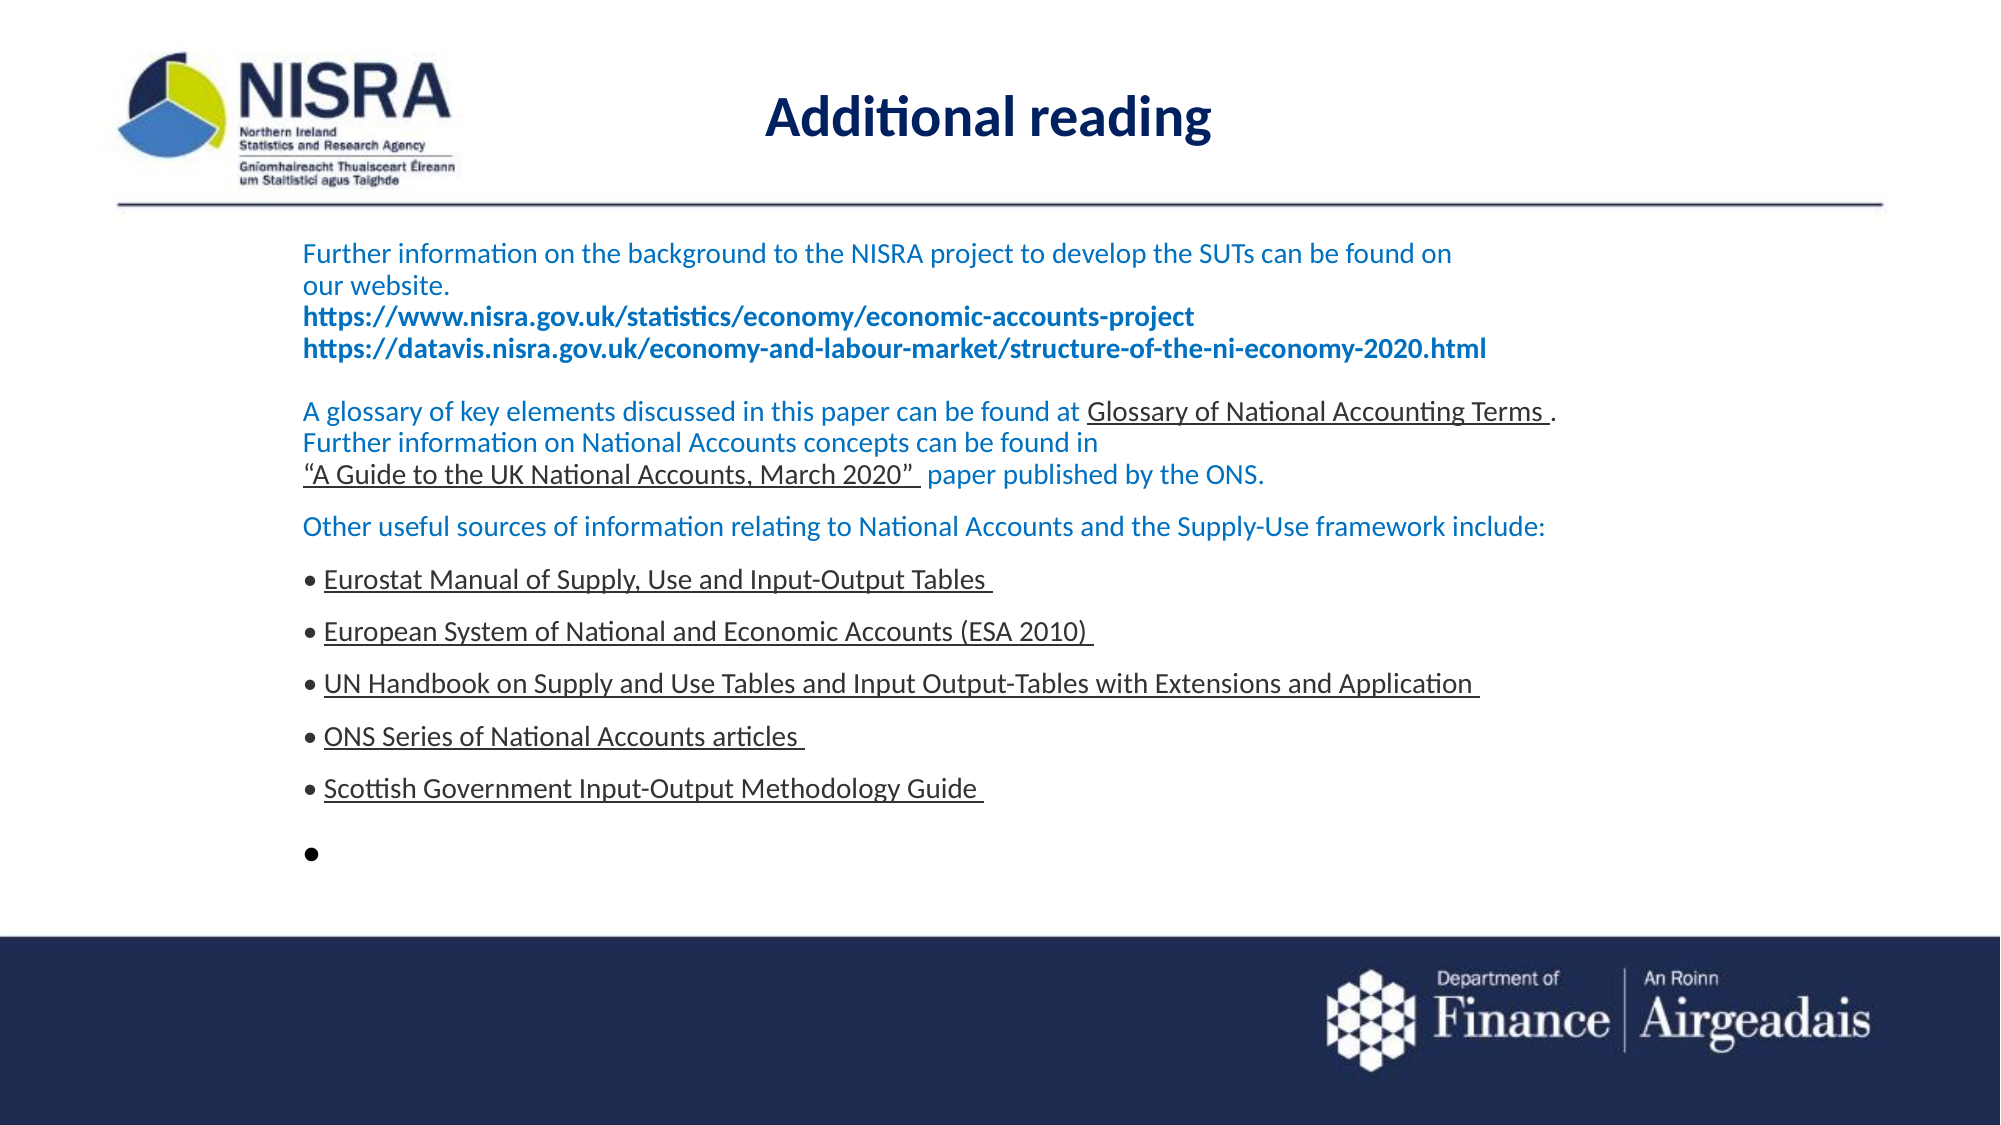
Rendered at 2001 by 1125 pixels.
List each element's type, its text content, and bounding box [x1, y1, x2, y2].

list Further information on the background to the NISRA project to develop the SUTs can be found on our website. https://www.nisra.gov.uk/statistics/economy/economic-accounts-project https://datavis.nisra.gov.uk/economy-and-labour-market/structure-of-the-ni-economy-2020.html A glossary of key elements discussed in this paper can be found at Glossary of National Accounting Terms . Further information on National Accounts concepts can be found in “A Guide to the UK National Accounts, March 2020” paper published by the ONS. Other useful sources of information relating to National Accounts and the Supply-Use framework include: • Eurostat Manual of Supply, Use and Input-Output Tables • European System of National and Economic Accounts (ESA 2010) • UN Handbook on Supply and Use Tables and Input Output-Tables with Extensions and Application • ONS Series of National Accounts articles • Scottish Government Input-Output Methodology Guide [287, 230, 1614, 1003]
text_box Additional reading [750, 70, 1427, 157]
